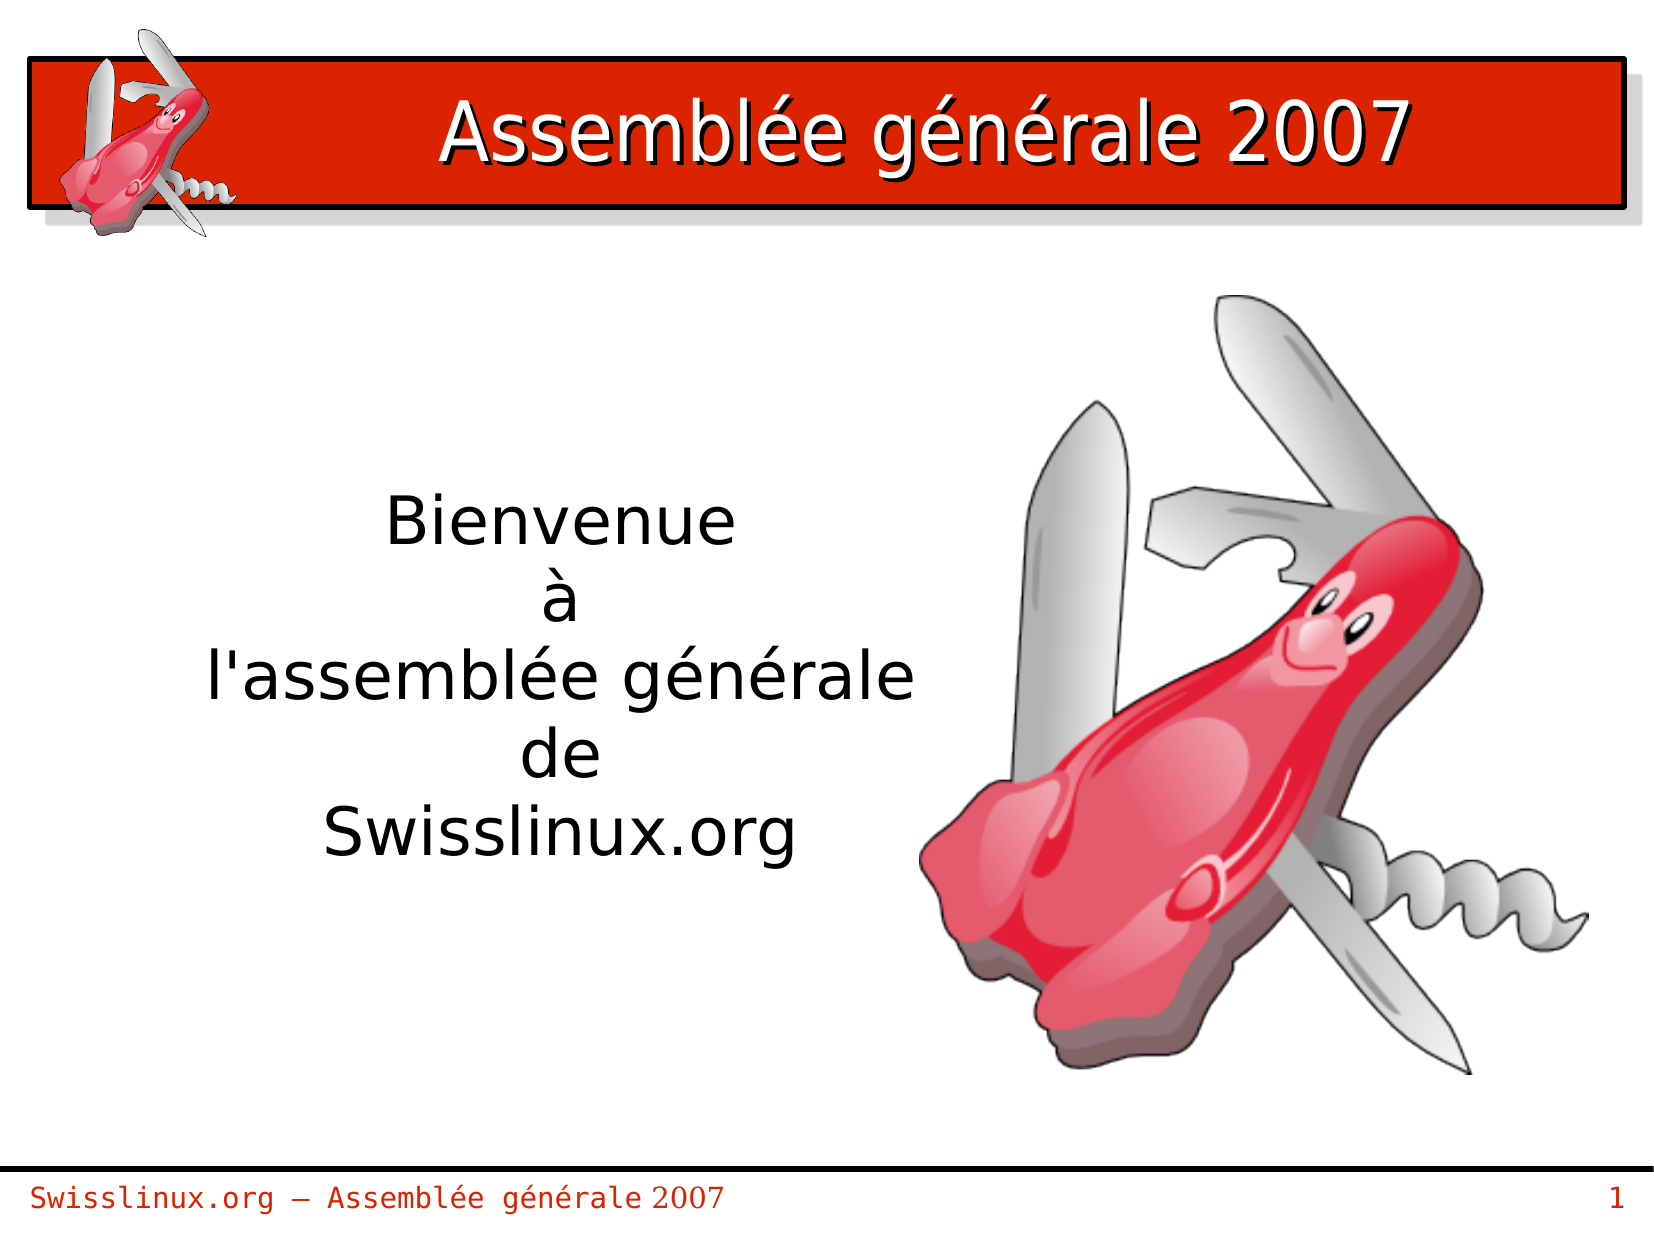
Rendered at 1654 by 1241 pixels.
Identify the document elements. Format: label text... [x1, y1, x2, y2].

picture [919, 295, 1589, 1075]
picture [59, 29, 237, 237]
title Assemblée générale 2007 [259, 84, 1595, 182]
subtitle Bienvenue à l'assemblée générale de Swisslinux.org [53, 290, 1034, 1063]
